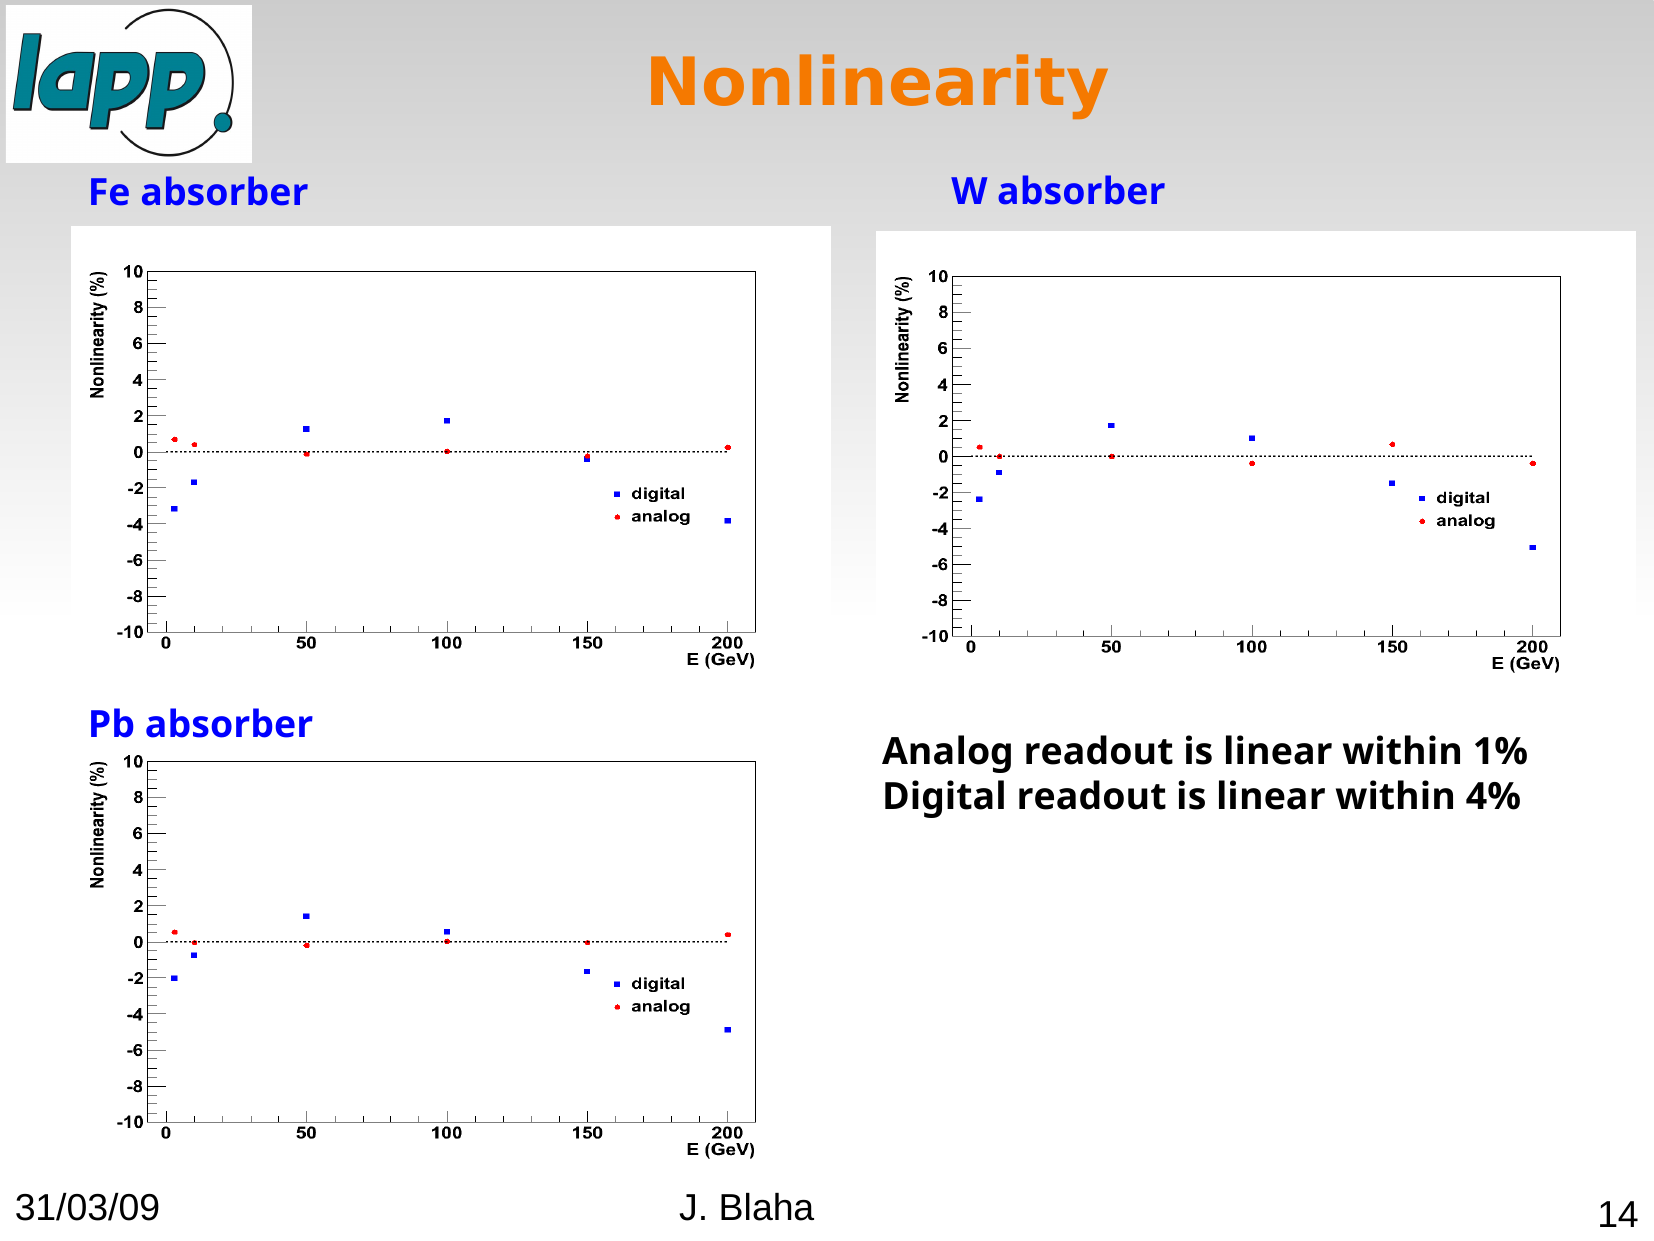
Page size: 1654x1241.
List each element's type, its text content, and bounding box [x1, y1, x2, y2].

text_box 31/03/09 [0, 1179, 177, 1241]
picture [5, 5, 252, 163]
text_box Fe absorber [73, 160, 442, 221]
text_box W absorber [936, 159, 1305, 220]
text_box J. Blaha [653, 1179, 1000, 1241]
text_box Pb absorber [73, 692, 442, 753]
picture [876, 231, 1636, 681]
picture [71, 716, 831, 1167]
picture [71, 226, 831, 677]
text_box 12 [1575, 1186, 1654, 1241]
text_box Analog readout is linear within 1% Digital readout is linear within 4% [867, 719, 1627, 1163]
title Nonlinearity [148, 8, 1654, 157]
